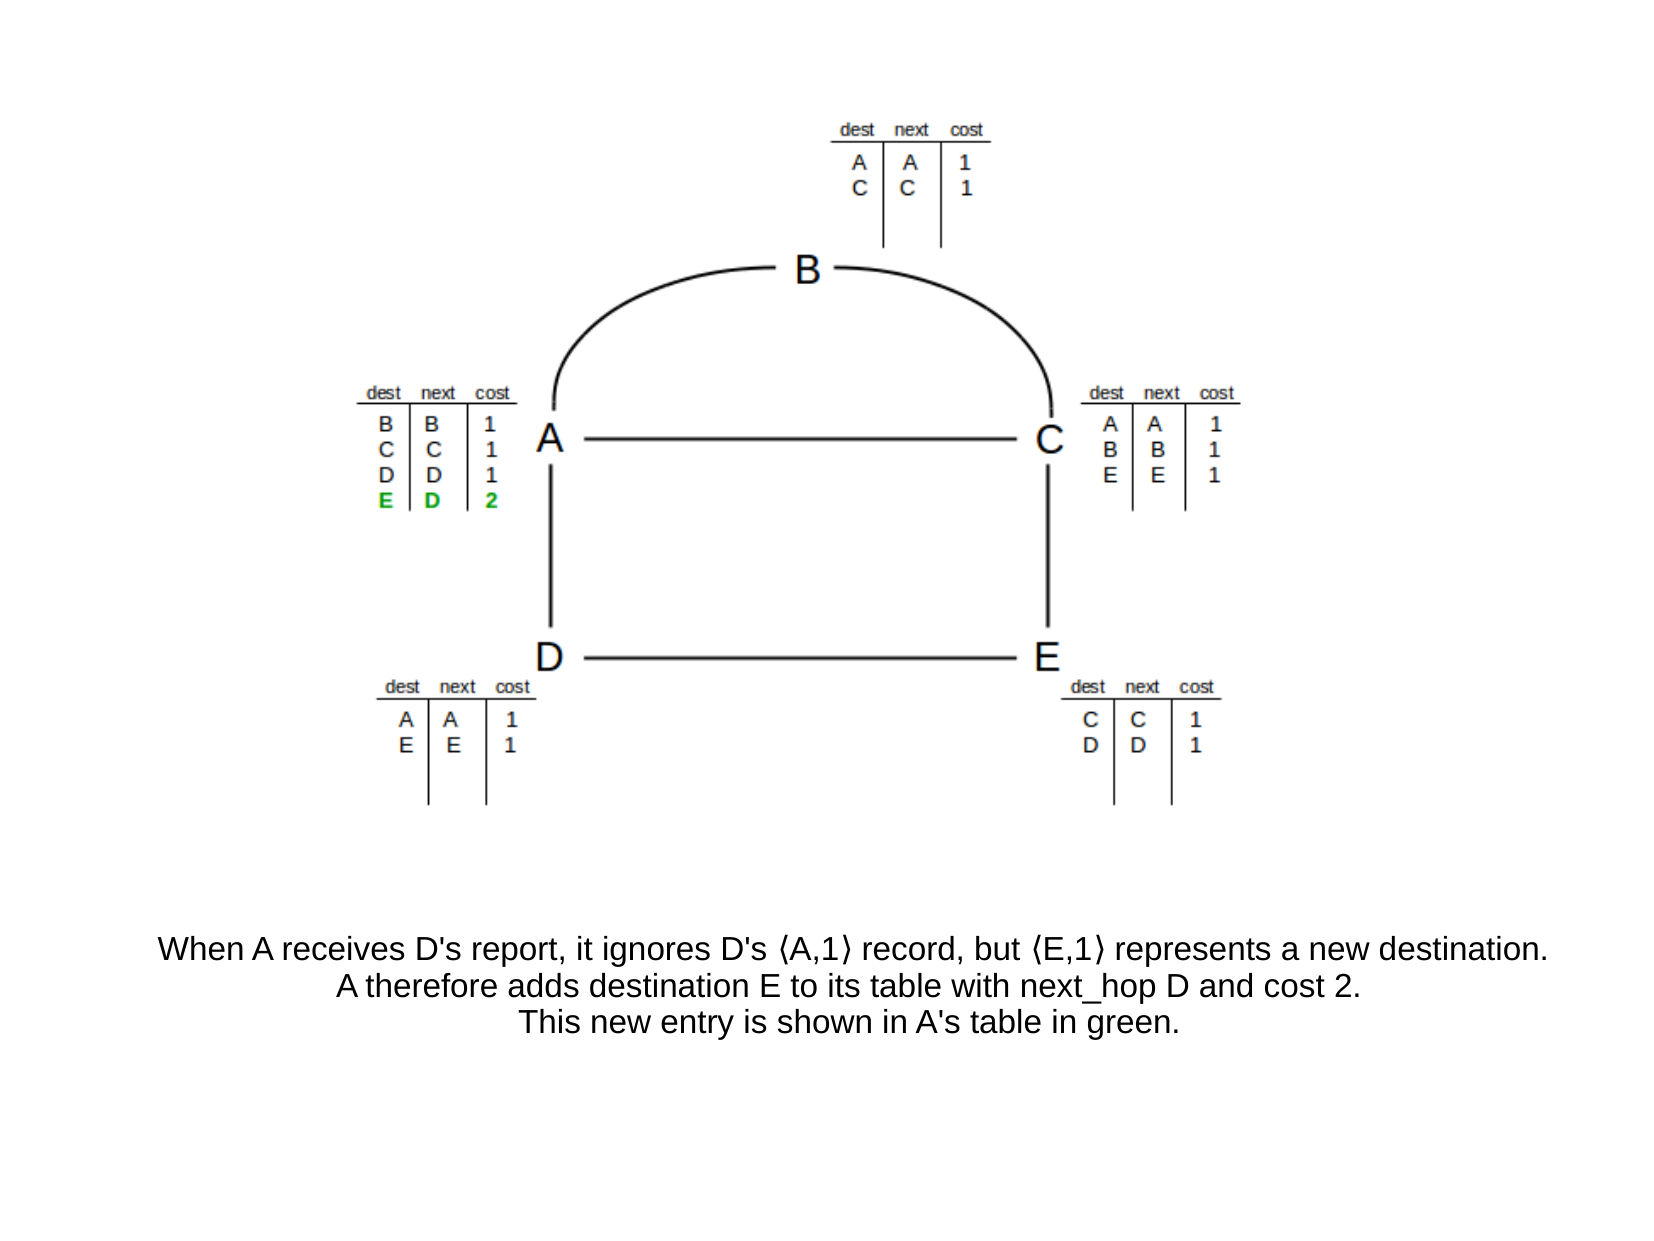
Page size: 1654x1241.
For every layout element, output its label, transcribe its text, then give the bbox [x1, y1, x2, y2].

picture [350, 104, 1285, 871]
list When A receives D's report, it ignores D's ⟨A,1⟩ record, but ⟨E,1⟩ represents a new destination. A therefore adds destination E to its table with next_hop D and cost 2. This new entry is shown in A's table in green. [75, 930, 1564, 1126]
